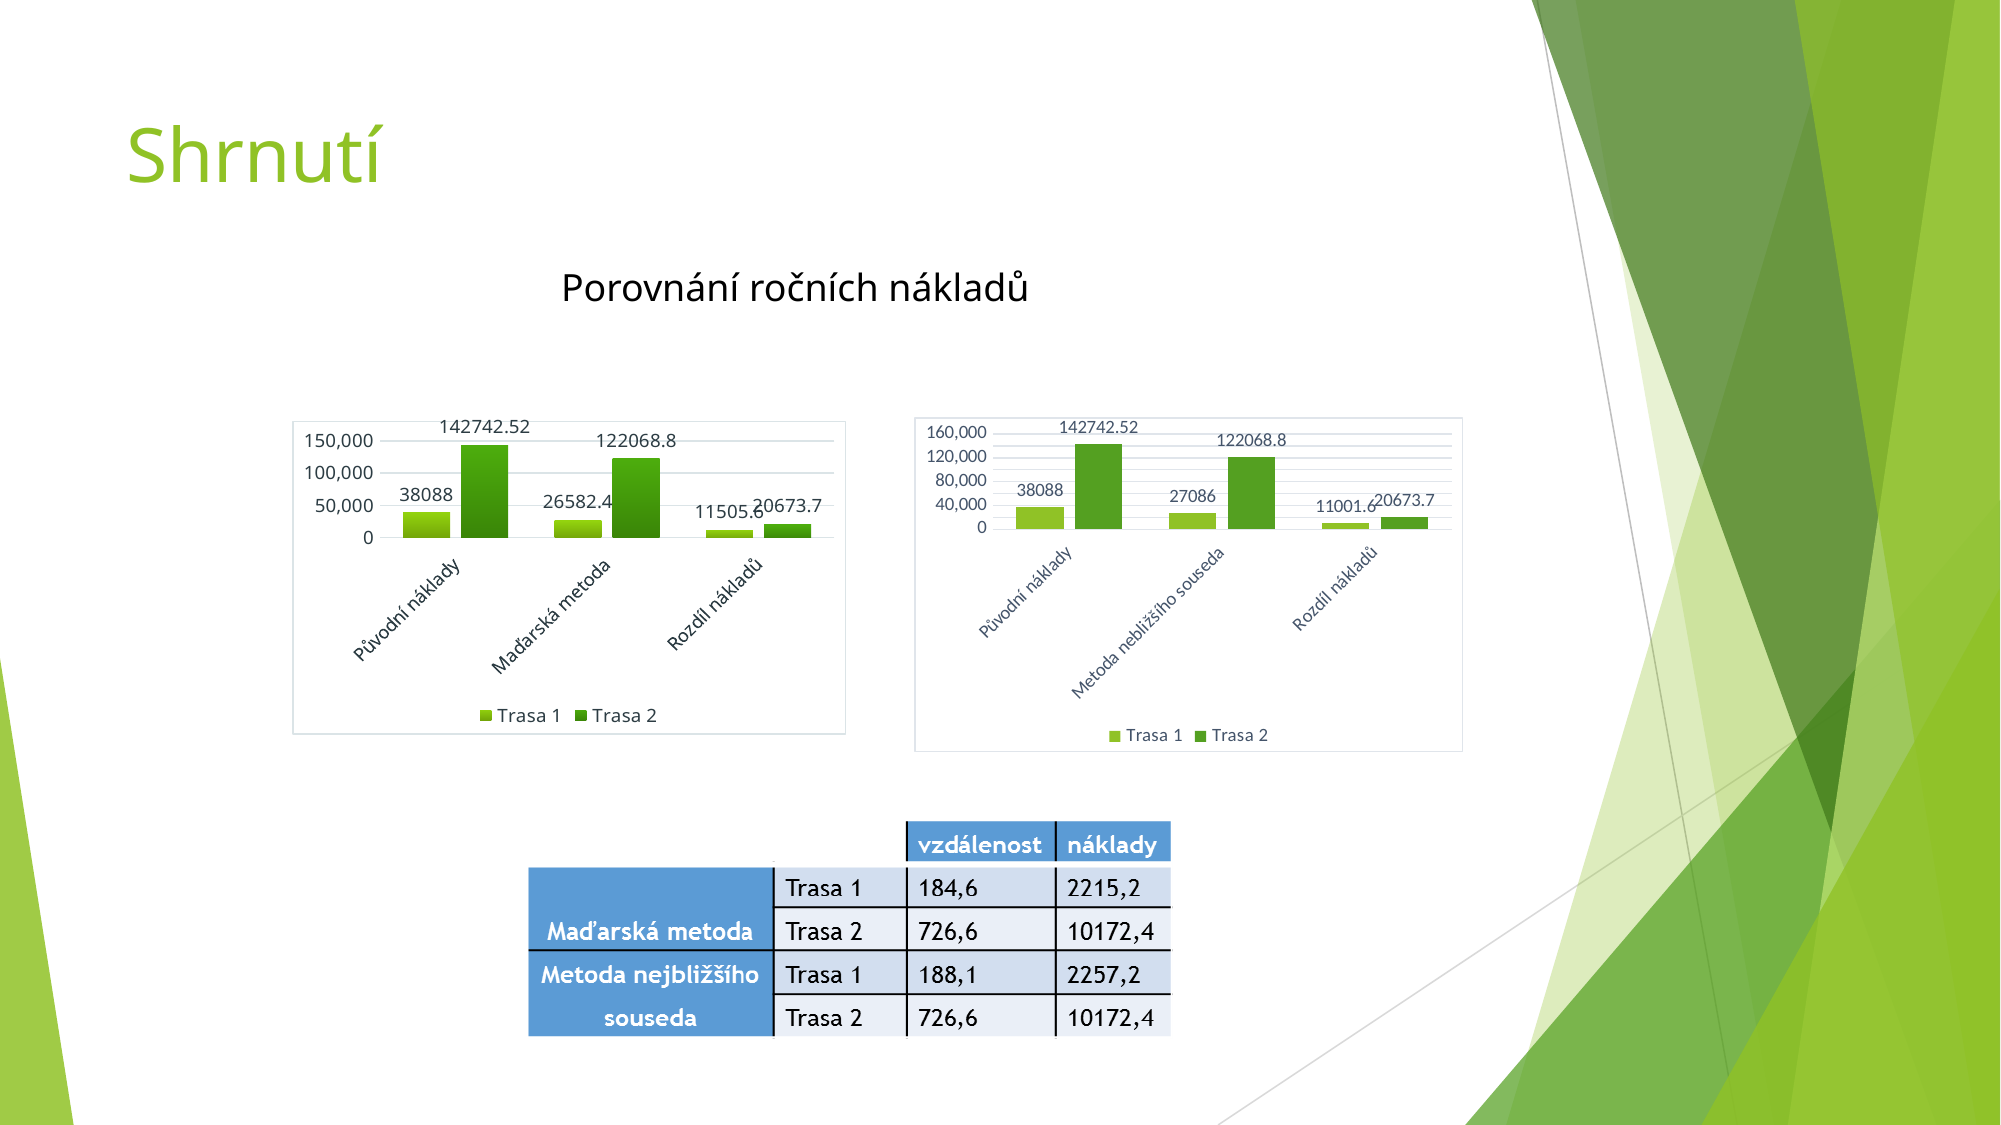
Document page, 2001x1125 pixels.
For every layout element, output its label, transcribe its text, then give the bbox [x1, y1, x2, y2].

chart [292, 413, 847, 736]
title Shrnutí [111, 99, 1522, 317]
picture [527, 820, 1174, 1046]
chart [914, 417, 1464, 753]
text_box Porovnání ročních nákladů [545, 256, 1087, 317]
